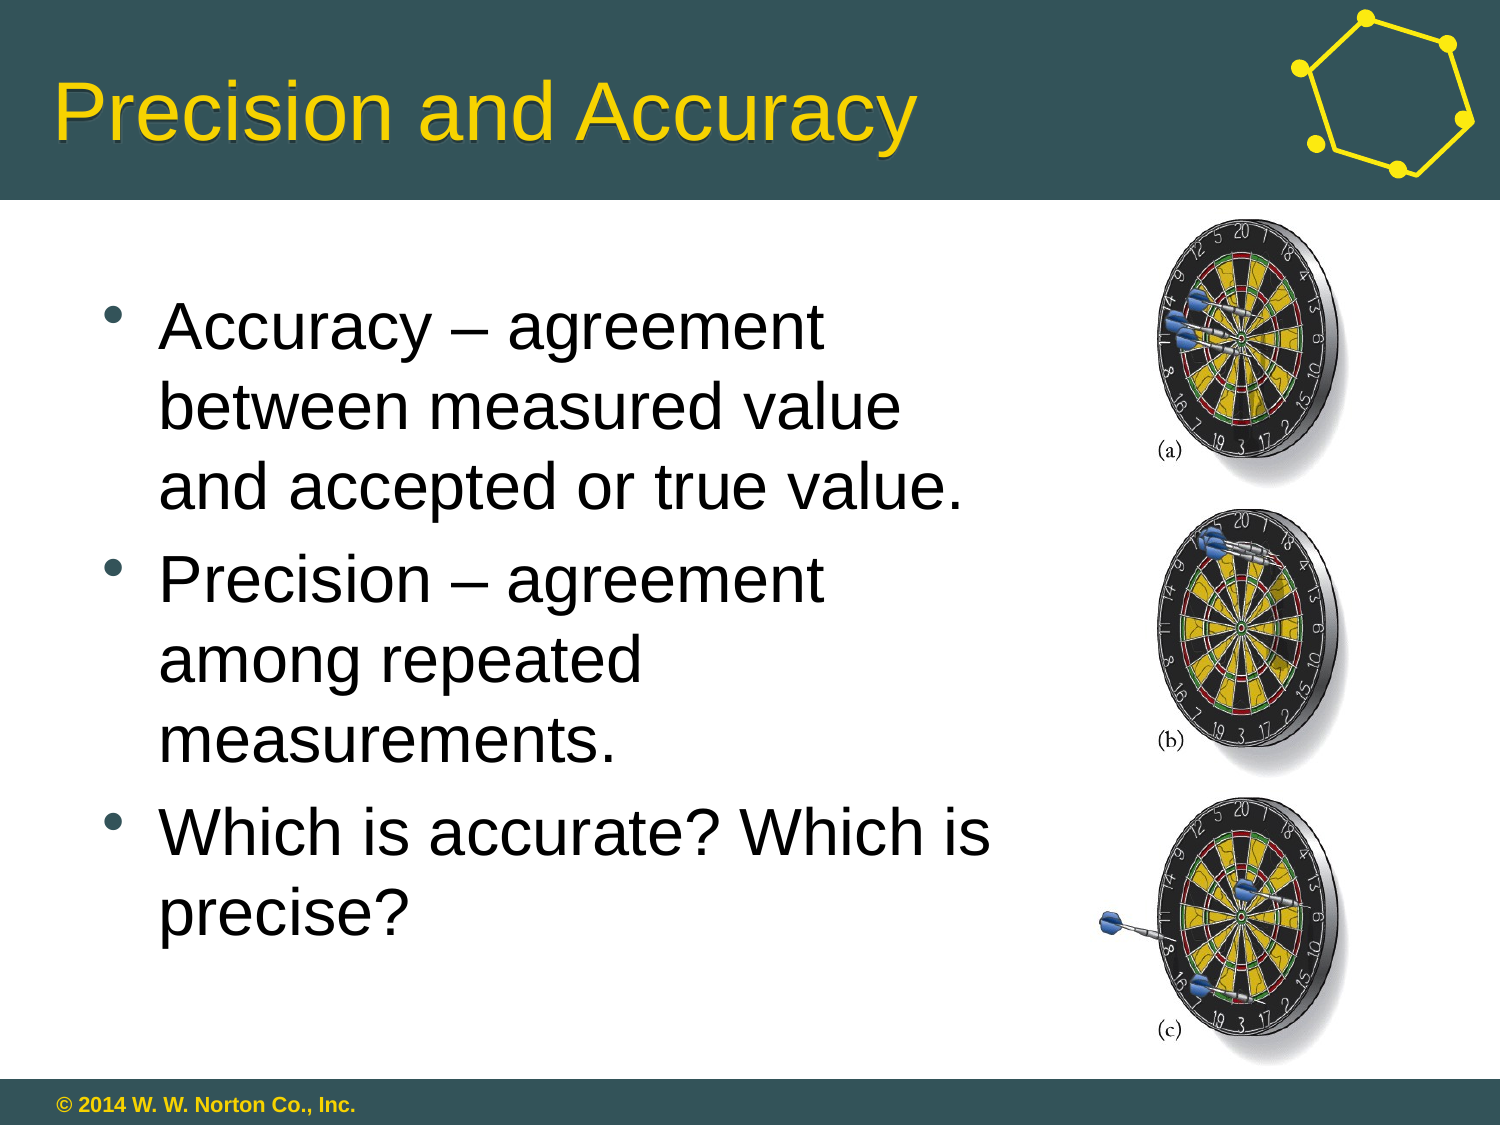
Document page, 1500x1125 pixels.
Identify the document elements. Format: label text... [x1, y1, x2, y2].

title Precision and Accuracy [37, 19, 1225, 195]
picture [1090, 212, 1363, 1072]
list Accuracy – agreement between measured value and accepted or true value. Precision – agreement among repeated measurements. Which is accurate? Which is precise? [87, 275, 1038, 1025]
